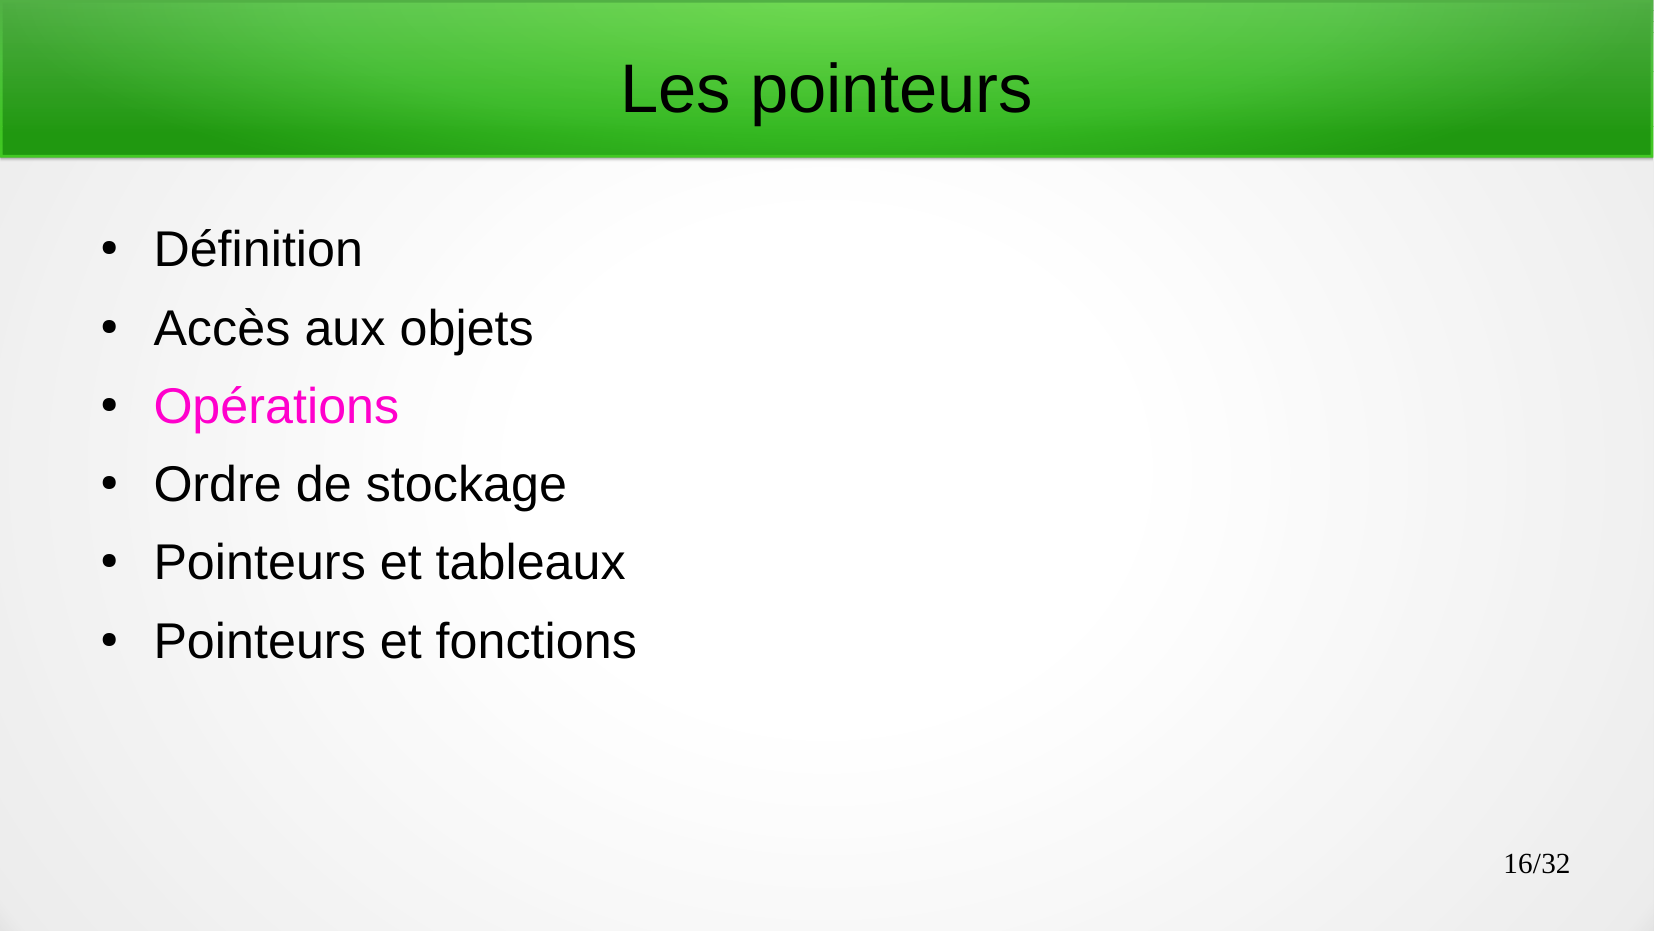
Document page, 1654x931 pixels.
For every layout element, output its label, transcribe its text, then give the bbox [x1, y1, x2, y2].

title Les pointeurs [82, 35, 1571, 142]
list Définition Accès aux objets Opérations Ordre de stockage Pointeurs et tableaux Pointeurs et fonctions [82, 221, 1571, 761]
